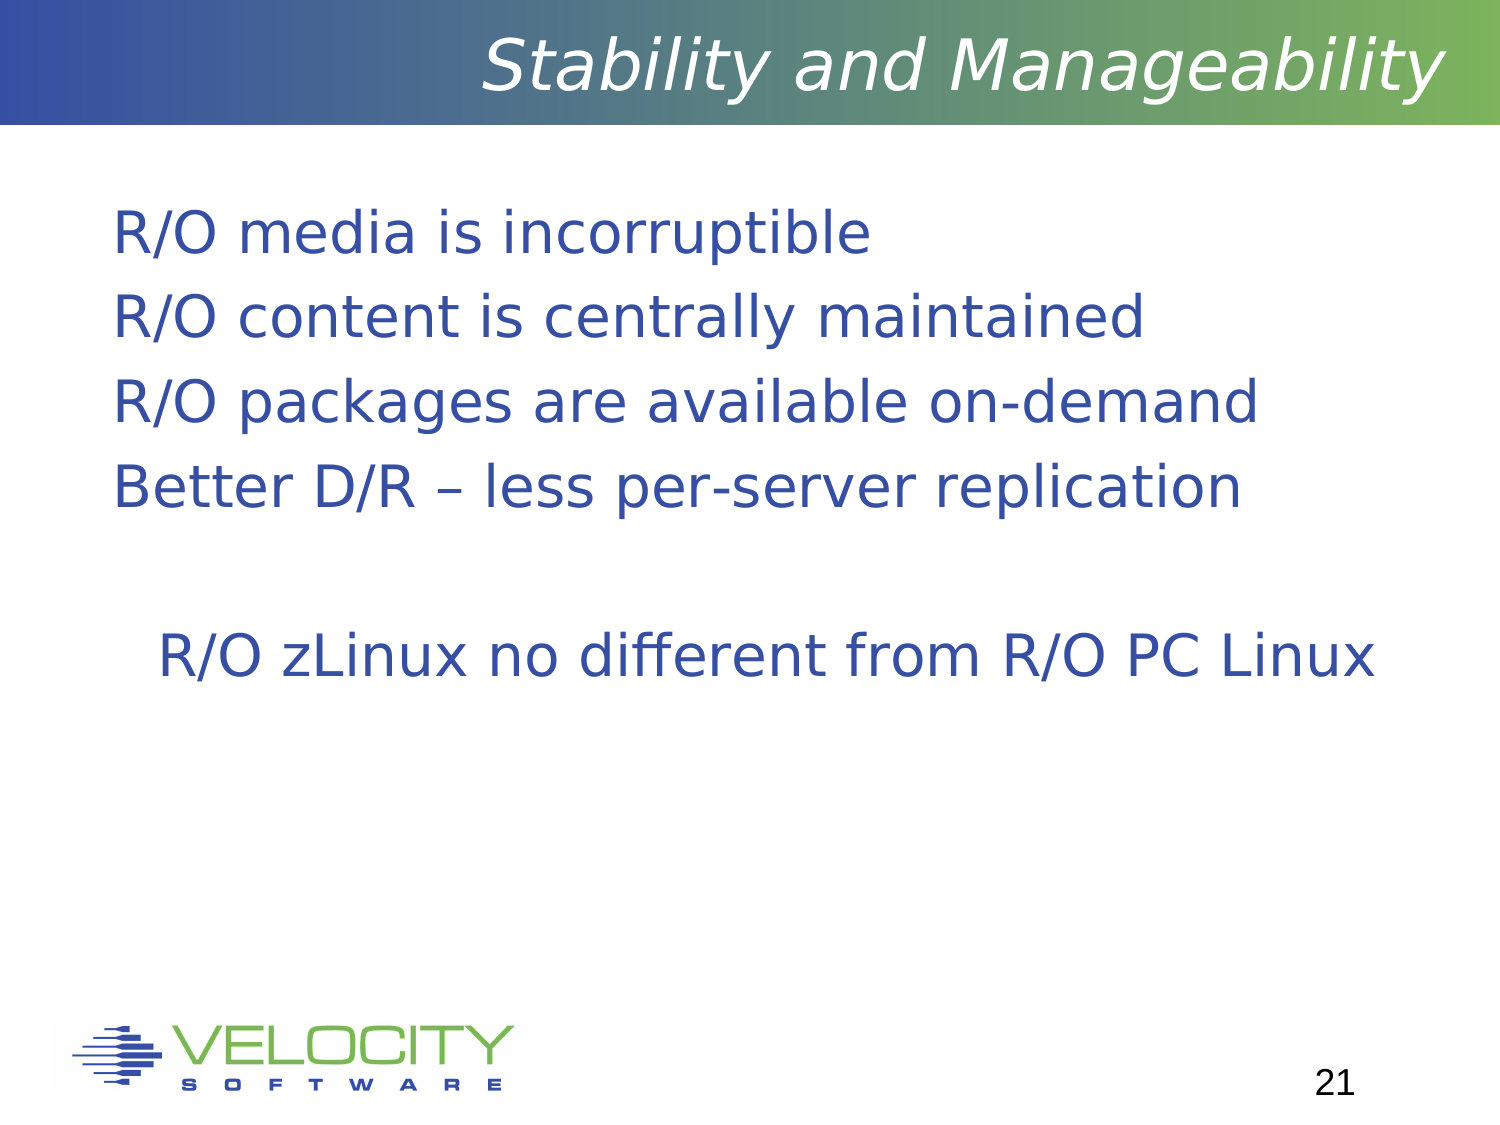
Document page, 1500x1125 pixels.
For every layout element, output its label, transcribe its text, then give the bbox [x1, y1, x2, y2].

picture [50, 1021, 538, 1094]
list R/O media is incorruptible R/O content is centrally maintained R/O packages are available on-demand Better D/R – less per-server replication R/O zLinux no different from R/O PC Linux [70, 187, 1438, 988]
title Stability and Manageability [62, 12, 1463, 113]
